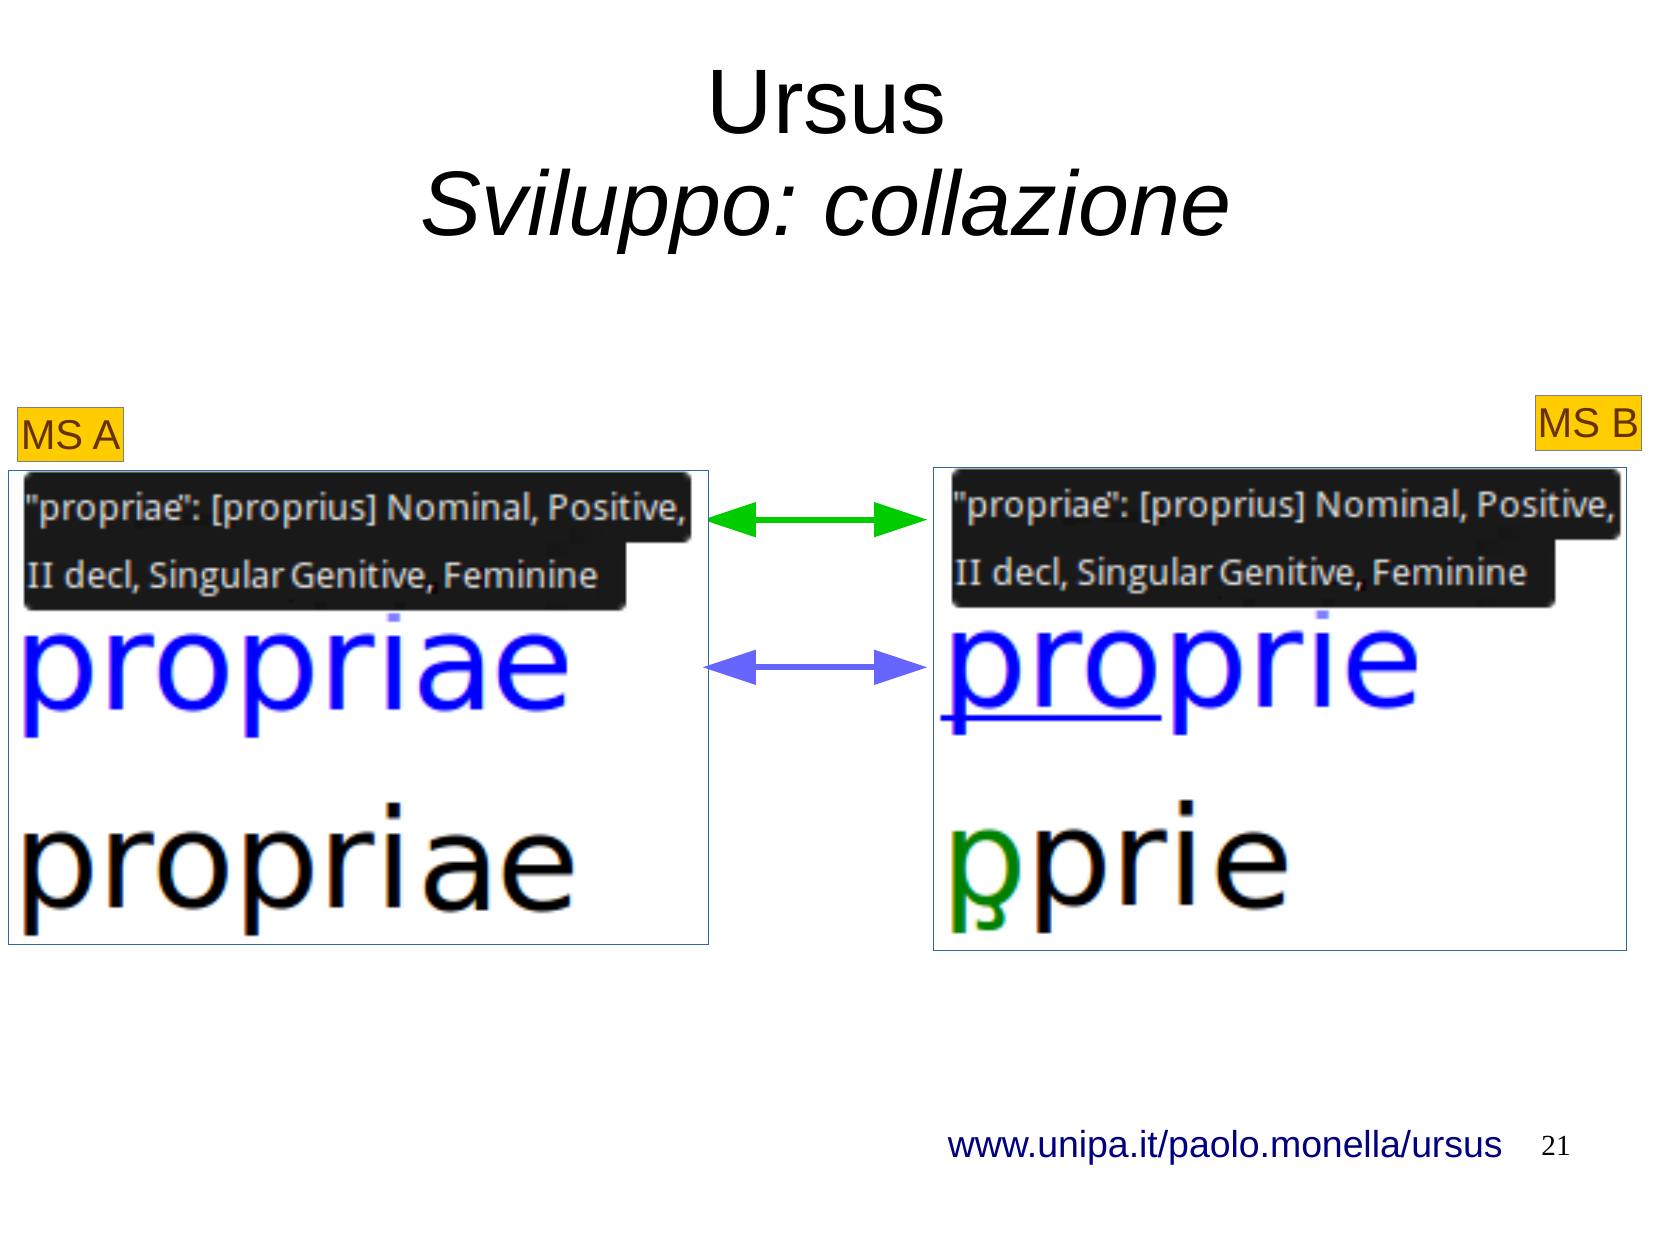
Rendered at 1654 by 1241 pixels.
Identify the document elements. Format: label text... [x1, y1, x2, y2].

picture [933, 467, 1627, 951]
picture [8, 470, 709, 945]
text_box MS B [1535, 395, 1642, 451]
text_box www.unipa.it/paolo.monella/ursus [933, 1116, 1548, 1216]
text_box MS A [17, 407, 124, 462]
title Ursus Sviluppo: collazione [82, 49, 1571, 257]
